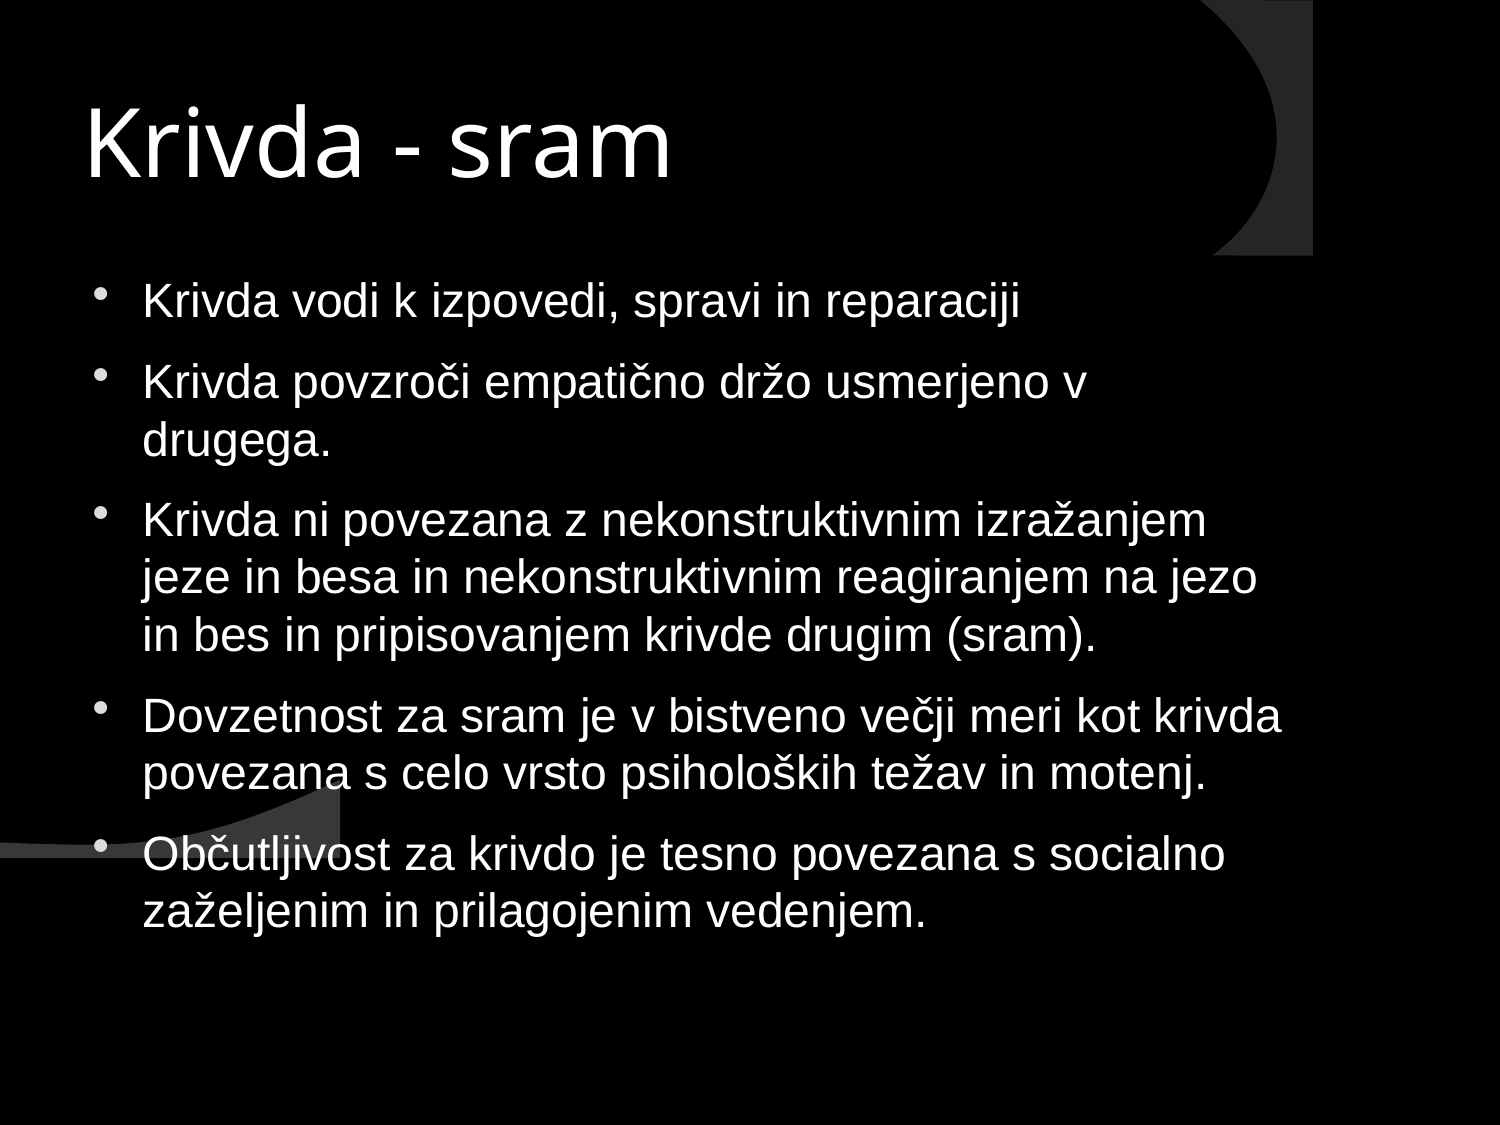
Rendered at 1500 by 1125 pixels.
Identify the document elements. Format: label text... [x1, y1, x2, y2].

title Krivda - sram [75, 45, 1300, 233]
list Krivda vodi k izpovedi, spravi in reparaciji Krivda povzroči empatično držo usmerjeno v drugega. Krivda ni povezana z nekonstruktivnim izražanjem jeze in besa in nekonstruktivnim reagiranjem na jezo in bes in pripisovanjem krivde drugim (sram). Dovzetnost za sram je v bistveno večji meri kot krivda povezana s celo vrsto psiholoških težav in motenj. Občutljivost za krivdo je tesno povezana s socialno zaželjenim in prilagojenim vedenjem. [75, 262, 1300, 1005]
